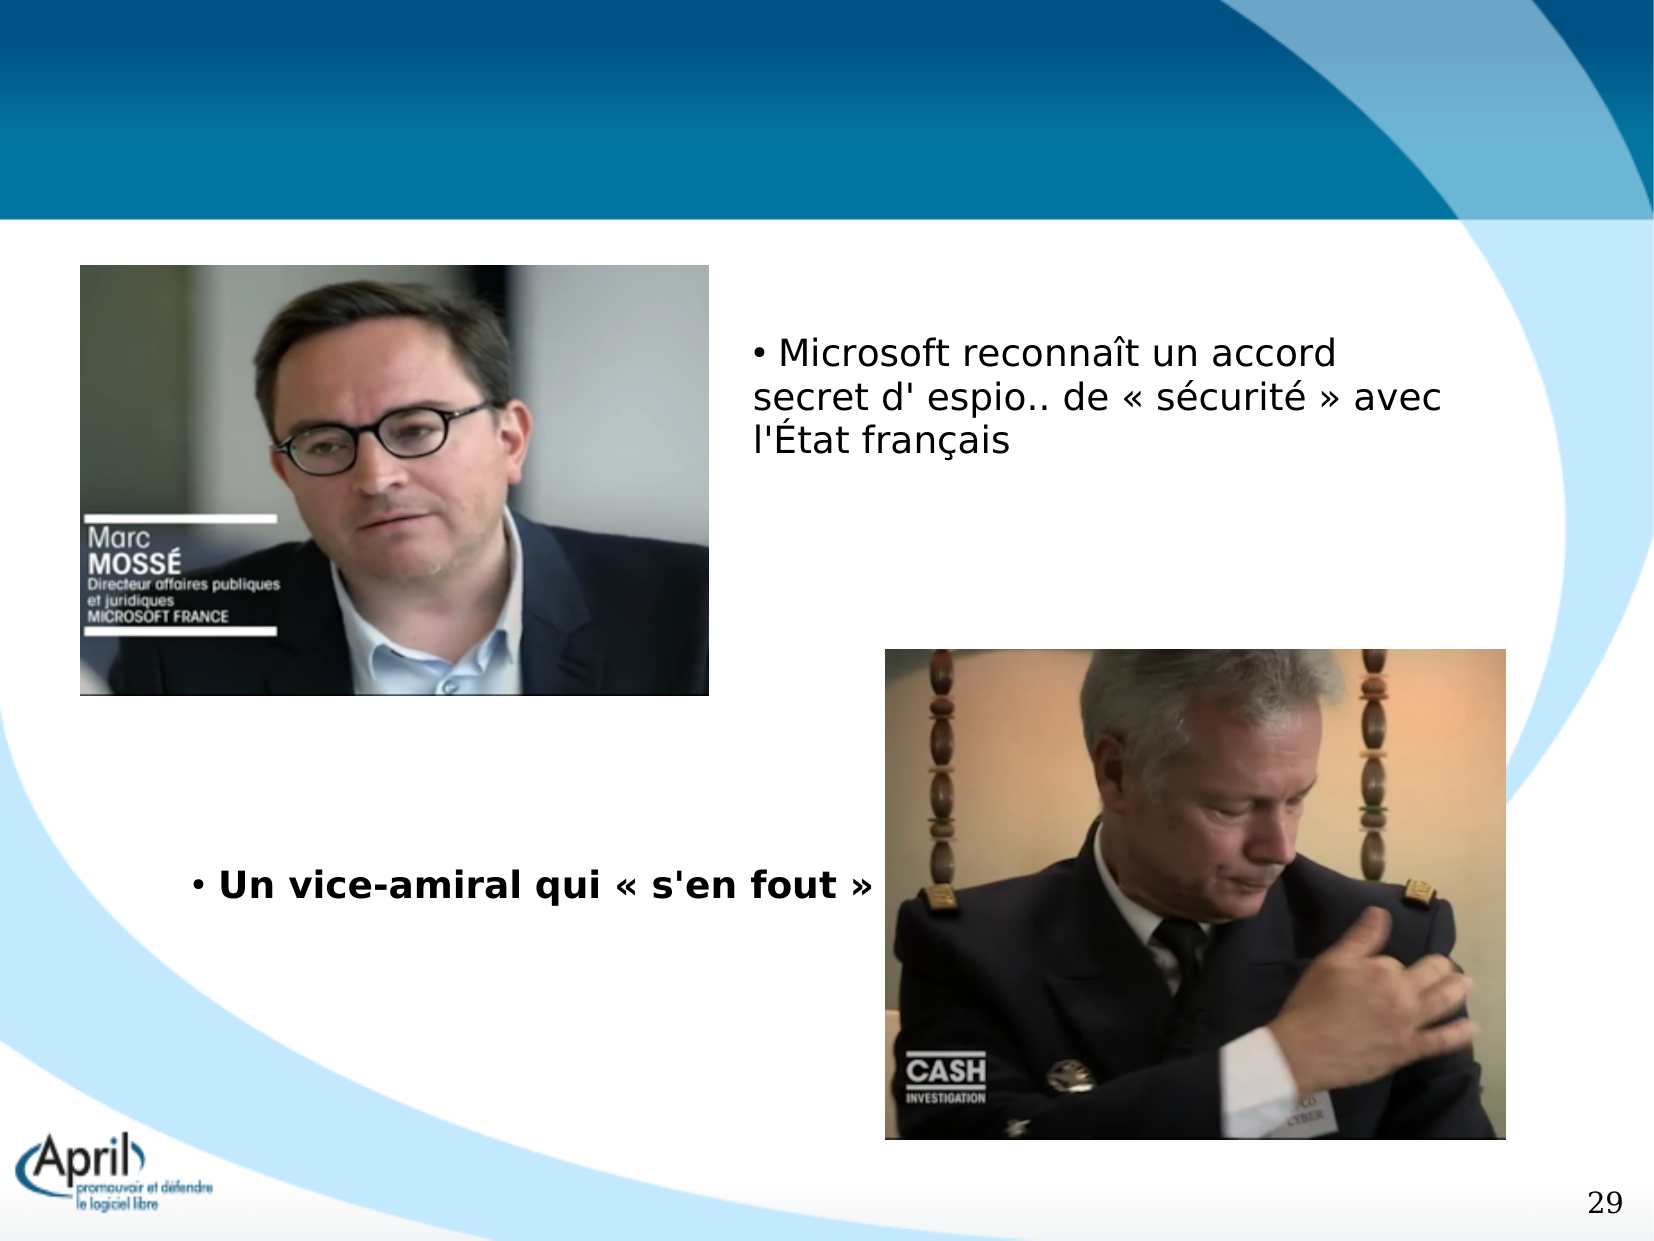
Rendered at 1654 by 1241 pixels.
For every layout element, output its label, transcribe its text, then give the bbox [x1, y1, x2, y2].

text_box Microsoft reconnaît un accord secret d' espio.. de « sécurité » avec l'État français [738, 324, 1477, 471]
picture [0, 0, 1654, 1241]
text_box Un vice-amiral qui « s'en fout » [177, 856, 945, 959]
